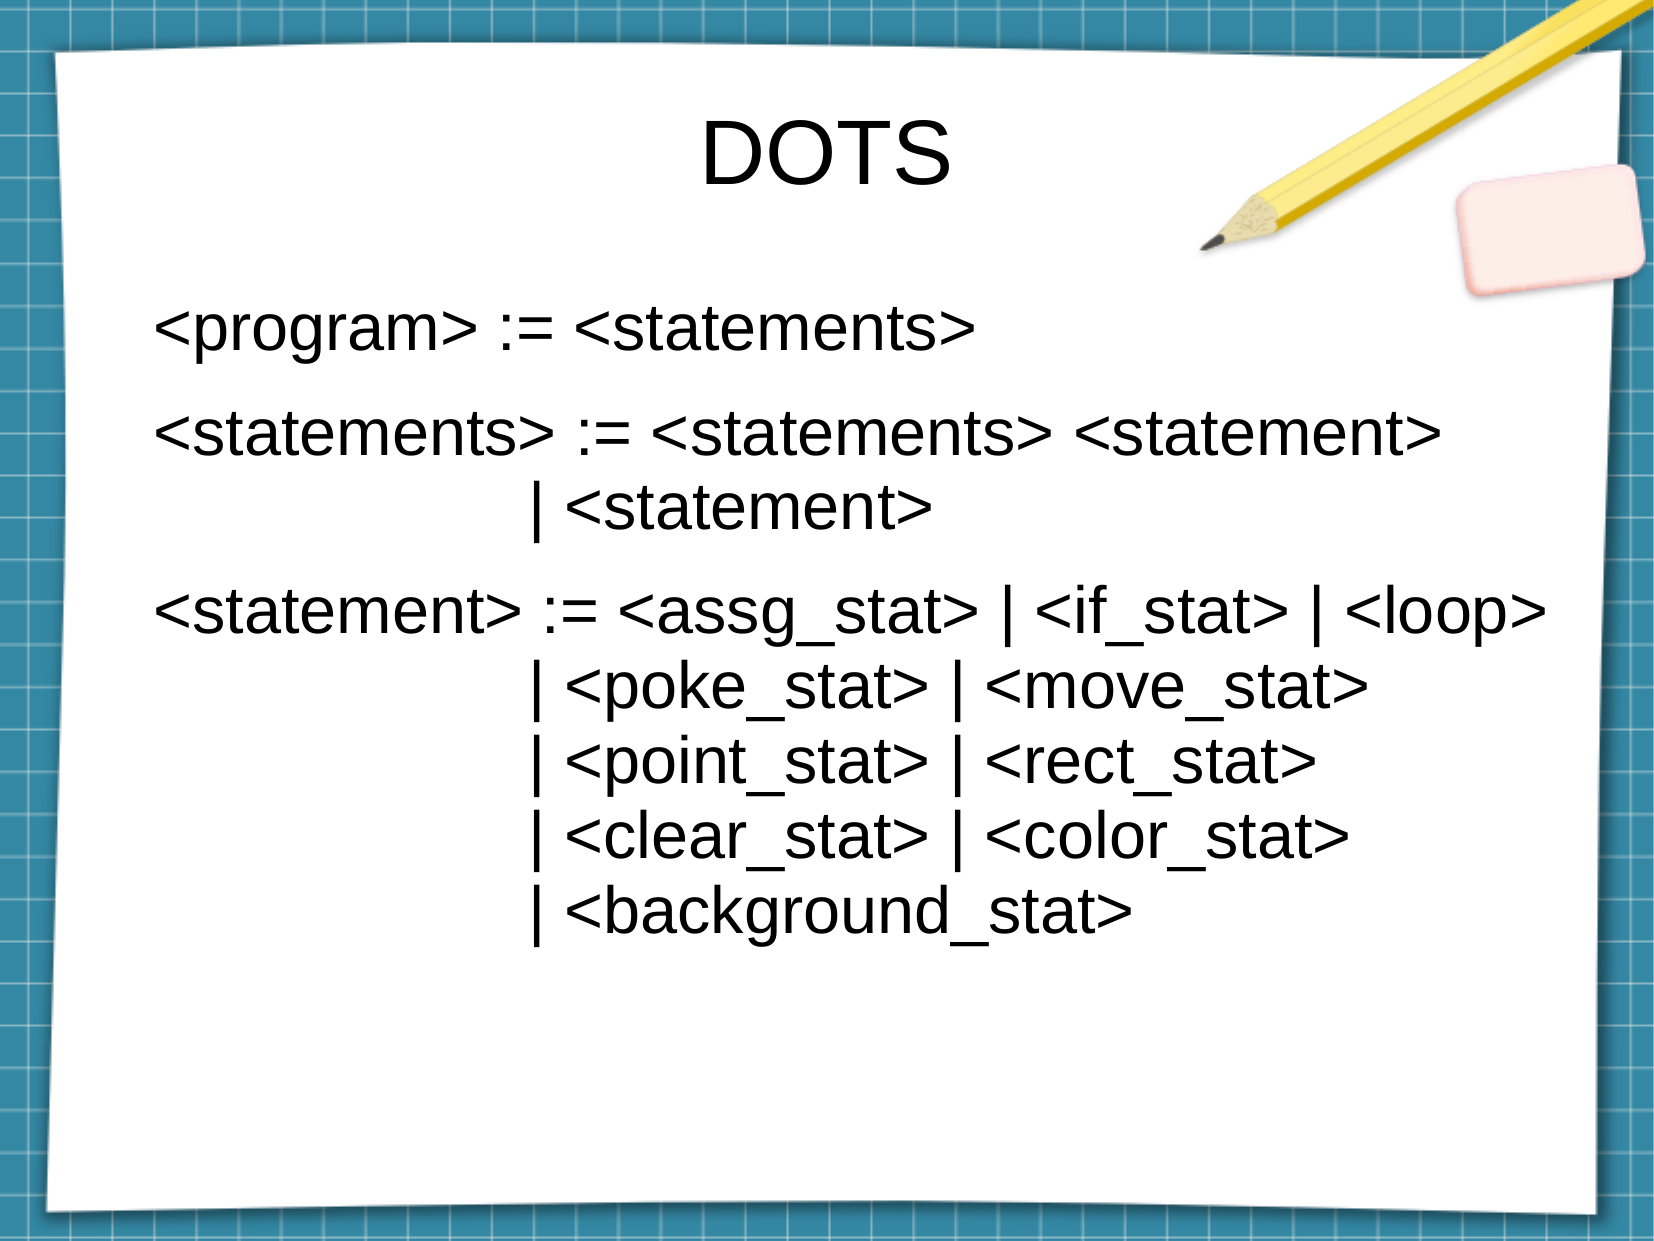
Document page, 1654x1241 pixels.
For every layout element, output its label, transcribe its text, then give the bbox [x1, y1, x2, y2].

title DOTS [82, 49, 1571, 257]
picture [0, 0, 1654, 1241]
list <program> := <statements> <statements> := <statements> <statement> | <statement> <statement> := <assg_stat> | <if_stat> | <loop> | <poke_stat> | <move_stat> | <point_stat> | <rect_stat> | <clear_stat> | <color_stat> | <background_stat> [82, 290, 1571, 1010]
